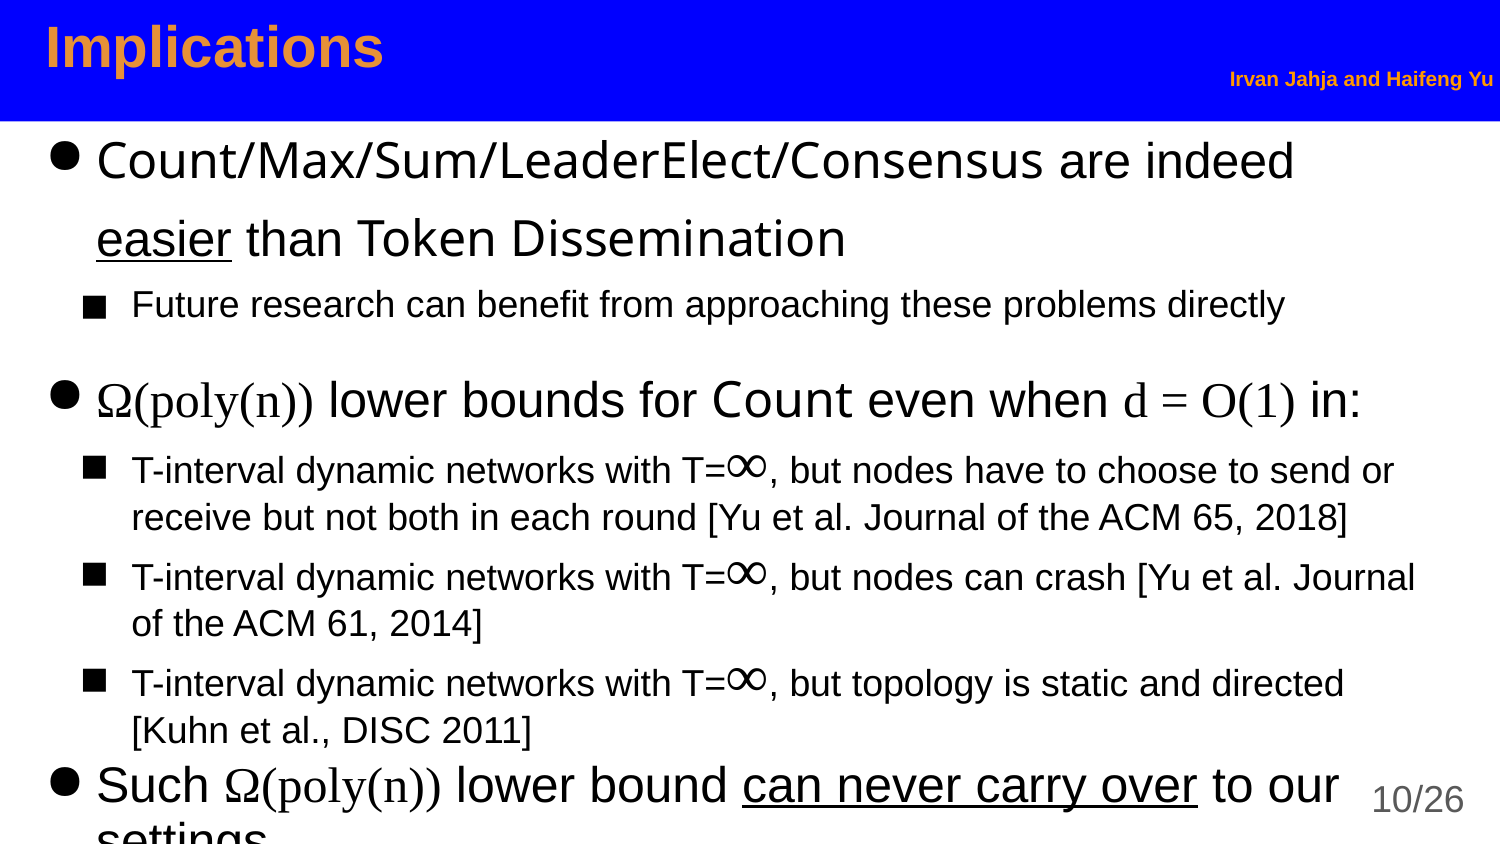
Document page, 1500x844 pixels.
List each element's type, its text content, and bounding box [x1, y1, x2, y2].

title Implications [45, 0, 1443, 94]
list Count/Max/Sum/LeaderElect/Consensus are indeed easier than Token Dissemination Future research can benefit from approaching these problems directly Ω(poly(n)) lower bounds for Count even when d = O(1) in: T-interval dynamic networks with T=∞, but nodes have to choose to send or receive but not both in each round [Yu et al. Journal of the ACM 65, 2018] T-interval dynamic networks with T=∞, but nodes can crash [Yu et al. Journal of the ACM 61, 2014] T-interval dynamic networks with T=∞, but topology is static and directed [Kuhn et al., DISC 2011] Such Ω(poly(n)) lower bound can never carry over to our settings. [45, 114, 1443, 766]
